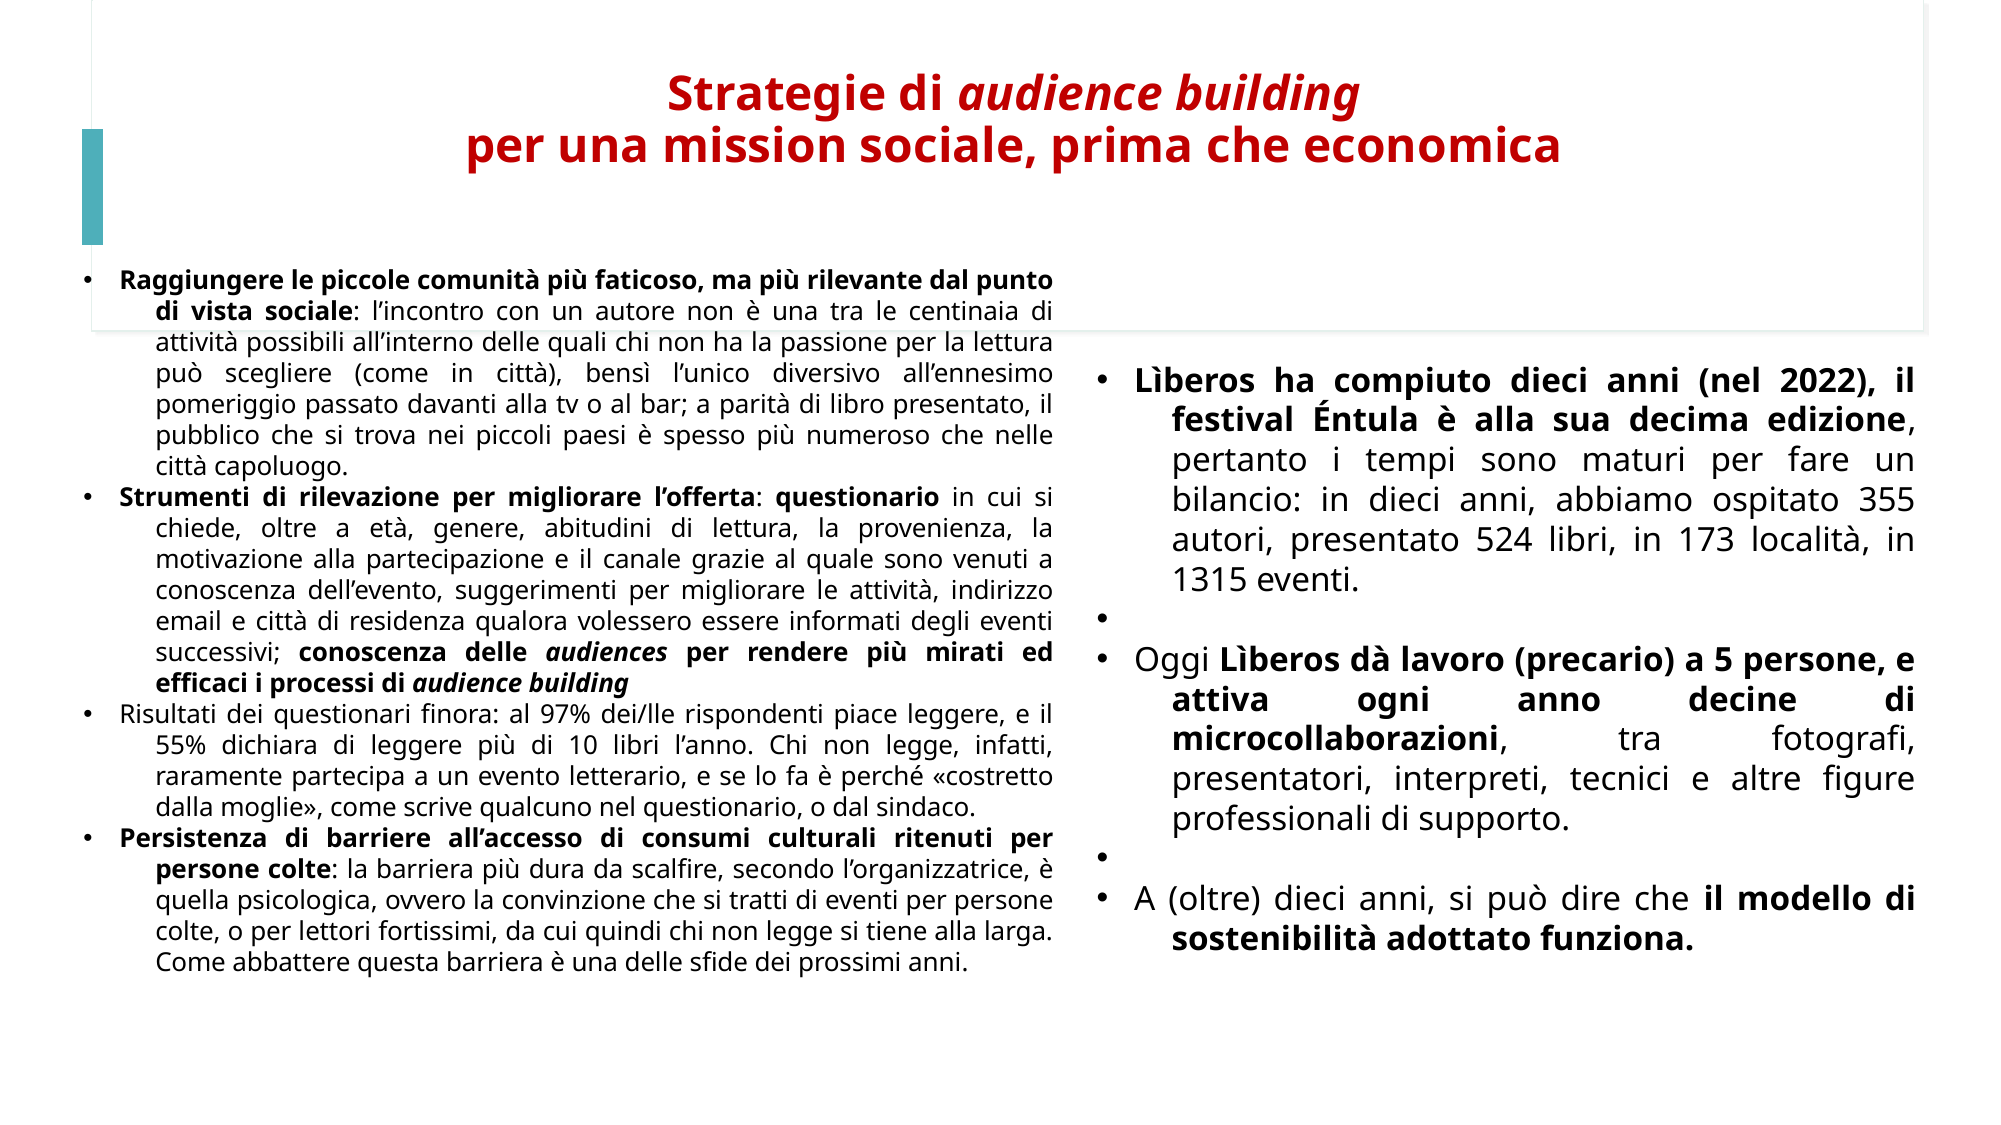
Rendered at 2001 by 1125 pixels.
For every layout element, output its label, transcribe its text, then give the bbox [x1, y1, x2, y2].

list Lìberos ha compiuto dieci anni (nel 2022), il festival Éntula è alla sua decima edizione, pertanto i tempi sono maturi per fare un bilancio: in dieci anni, abbiamo ospitato 355 autori, presentato 524 libri, in 173 località, in 1315 eventi. Oggi Lìberos dà lavoro (precario) a 5 persone, e attiva ogni anno decine di microcollaborazioni, tra fotografi, presentatori, interpreti, tecnici e altre figure professionali di supporto. A (oltre) dieci anni, si può dire che il modello di sostenibilità adottato funziona. [1081, 351, 1932, 1066]
title Strategie di audience building per una mission sociale, prima che economica [166, 59, 1863, 183]
list Raggiungere le piccole comunità più faticoso, ma più rilevante dal punto di vista sociale: l’incontro con un autore non è una tra le centinaia di attività possibili all’interno delle quali chi non ha la passione per la lettura può scegliere (come in città), bensì l’unico diversivo all’ennesimo pomeriggio passato davanti alla tv o al bar; a parità di libro presentato, il pubblico che si trova nei piccoli paesi è spesso più numeroso che nelle città capoluogo. Strumenti di rilevazione per migliorare l’offerta: questionario in cui si chiede, oltre a età, genere, abitudini di lettura, la provenienza, la motivazione alla partecipazione e il canale grazie al quale sono venuti a conoscenza dell’evento, suggerimenti per migliorare le attività, indirizzo email e città di residenza qualora volessero essere informati degli eventi successivi; conoscenza delle audiences per rendere più mirati ed efficaci i processi di audience building Risultati dei questionari finora: al 97% dei/lle rispondenti piace leggere, e il 55% dichiara di leggere più di 10 libri l’anno. Chi non legge, infatti, raramente partecipa a un evento letterario, e se lo fa è perché «costretto dalla moglie», come scrive qualcuno nel questionario, o dal sindaco. Persistenza di barriere all’accesso di consumi culturali ritenuti per persone colte: la barriera più dura da scalfire, secondo l’organizzatrice, è quella psicologica, ovvero la convinzione che si tratti di eventi per persone colte, o per lettori fortissimi, da cui quindi chi non legge si tiene alla larga. Come abbattere questa barriera è una delle sfide dei prossimi anni. [68, 256, 1069, 1014]
